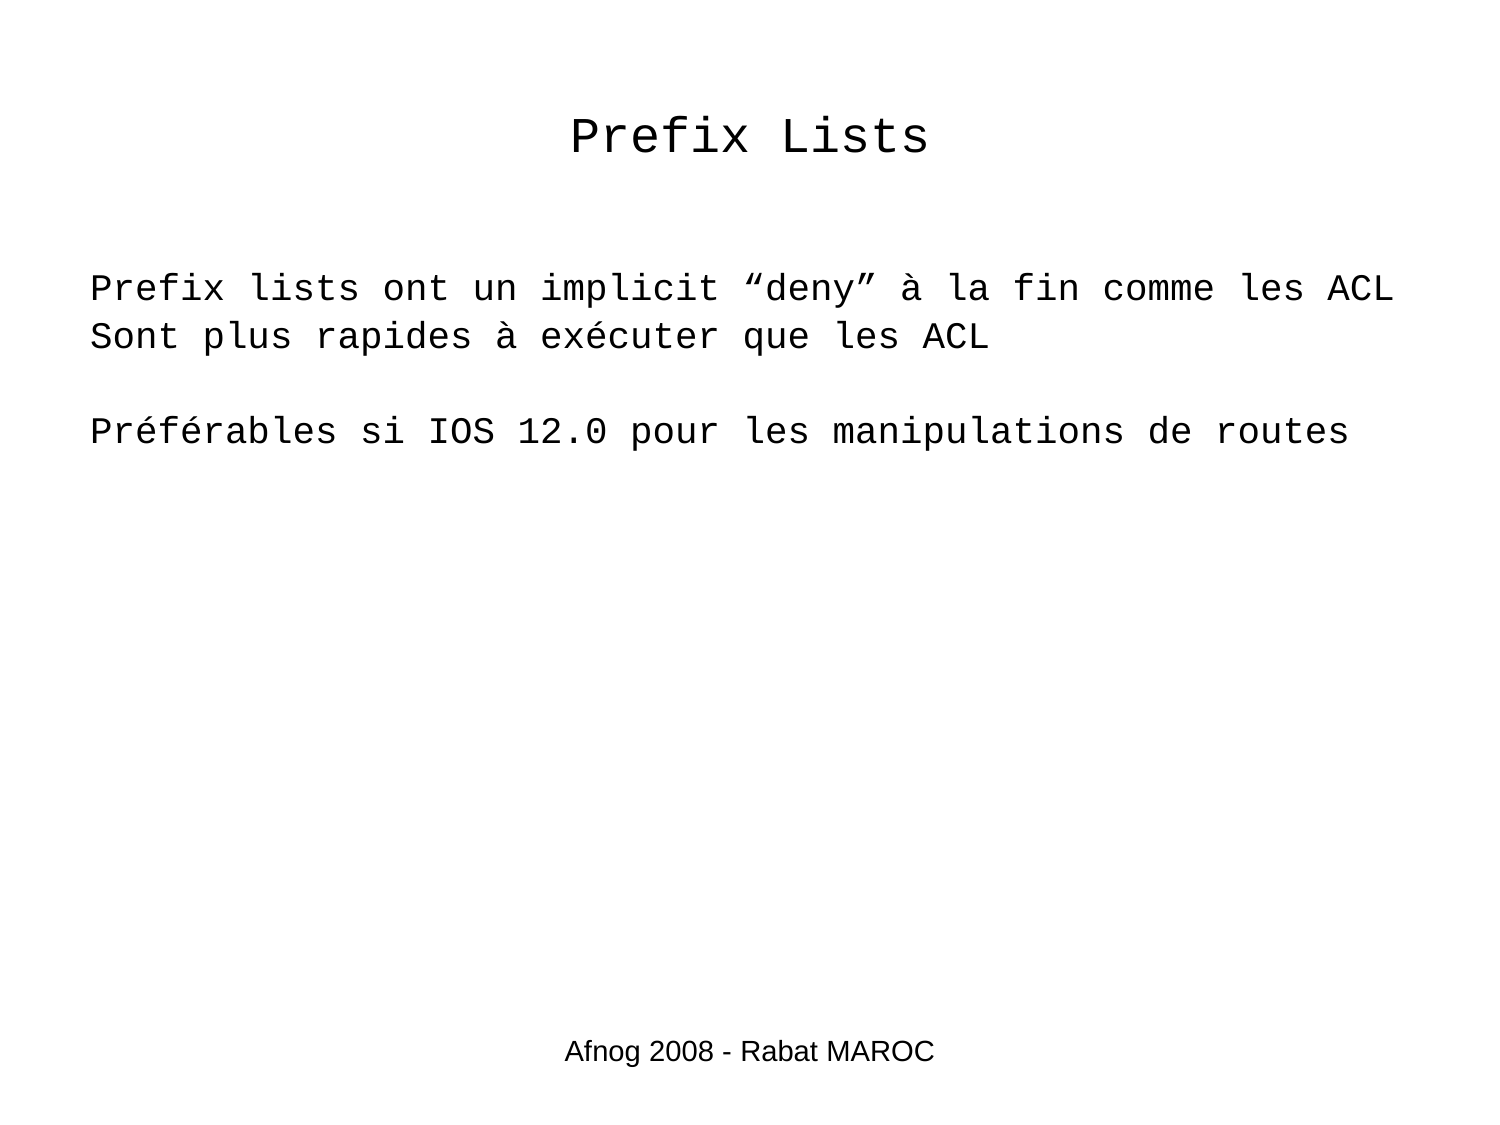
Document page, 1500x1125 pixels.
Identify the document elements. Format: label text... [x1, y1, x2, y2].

text_box Afnog 2008 - Rabat MAROC [512, 1024, 988, 1103]
list Prefix lists ont un implicit “deny” à la fin comme les ACL Sont plus rapides à exécuter que les ACL Préférables si IOS 12.0 pour les manipulations de routes [75, 262, 1426, 1006]
title Prefix Lists [75, 45, 1426, 233]
